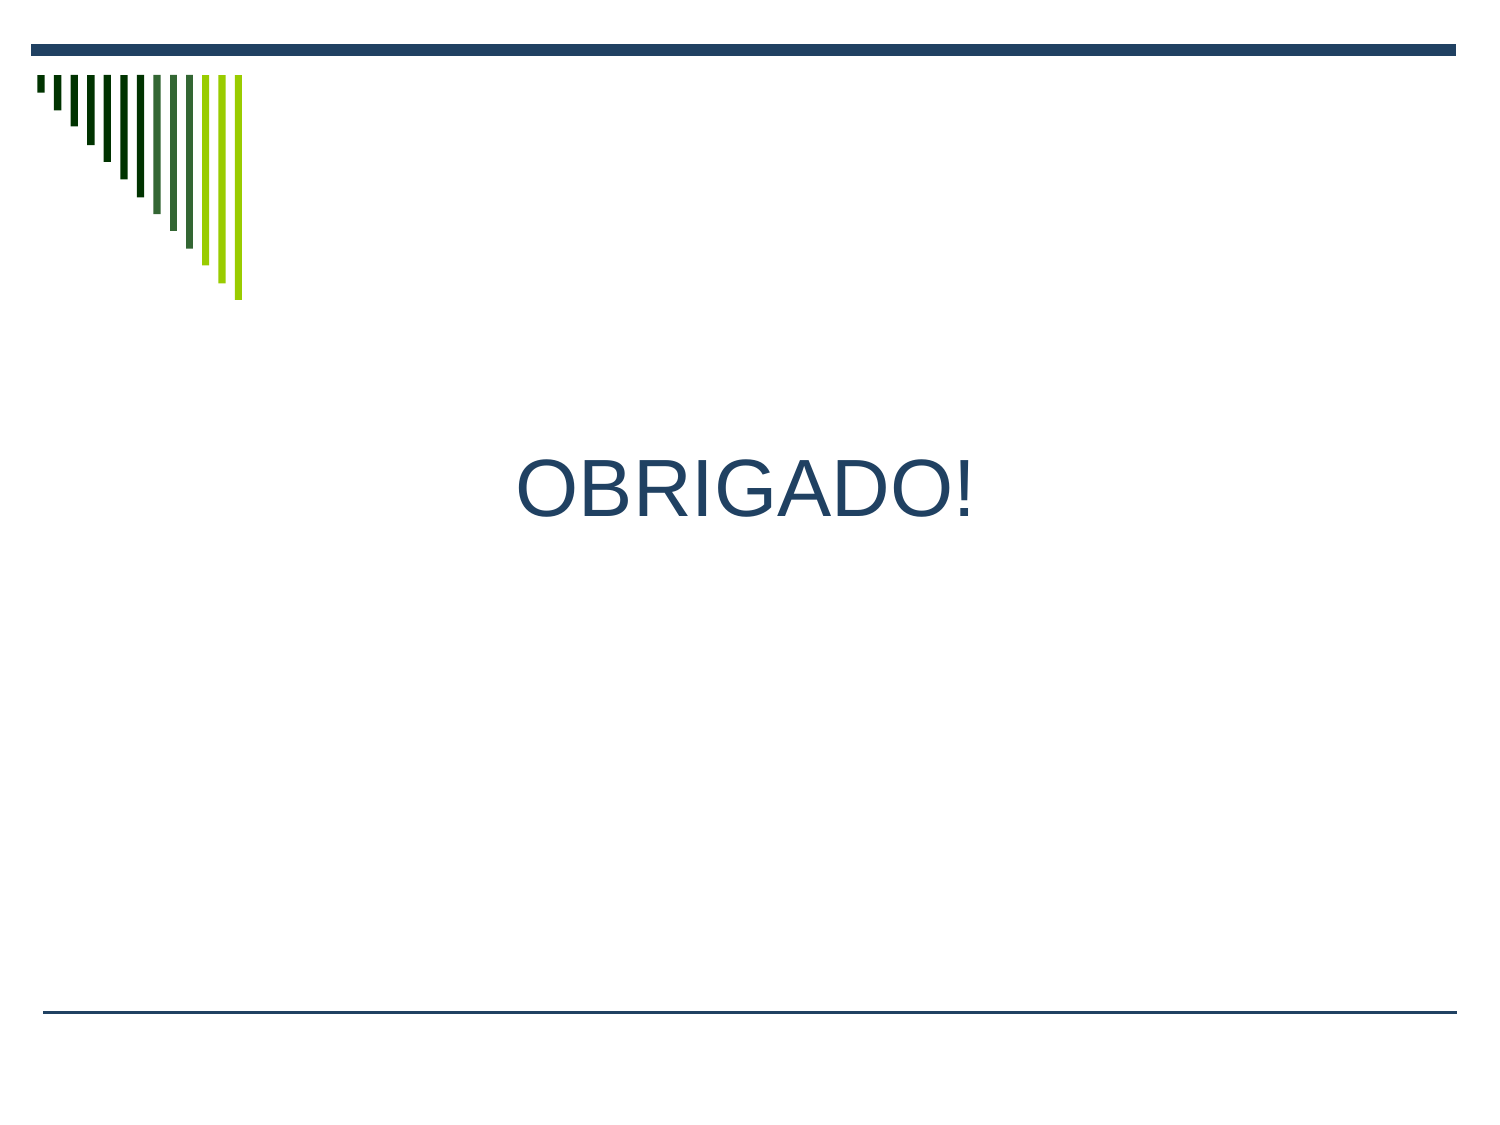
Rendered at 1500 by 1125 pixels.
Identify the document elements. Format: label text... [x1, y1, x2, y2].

title OBRIGADO! [208, 248, 1359, 721]
